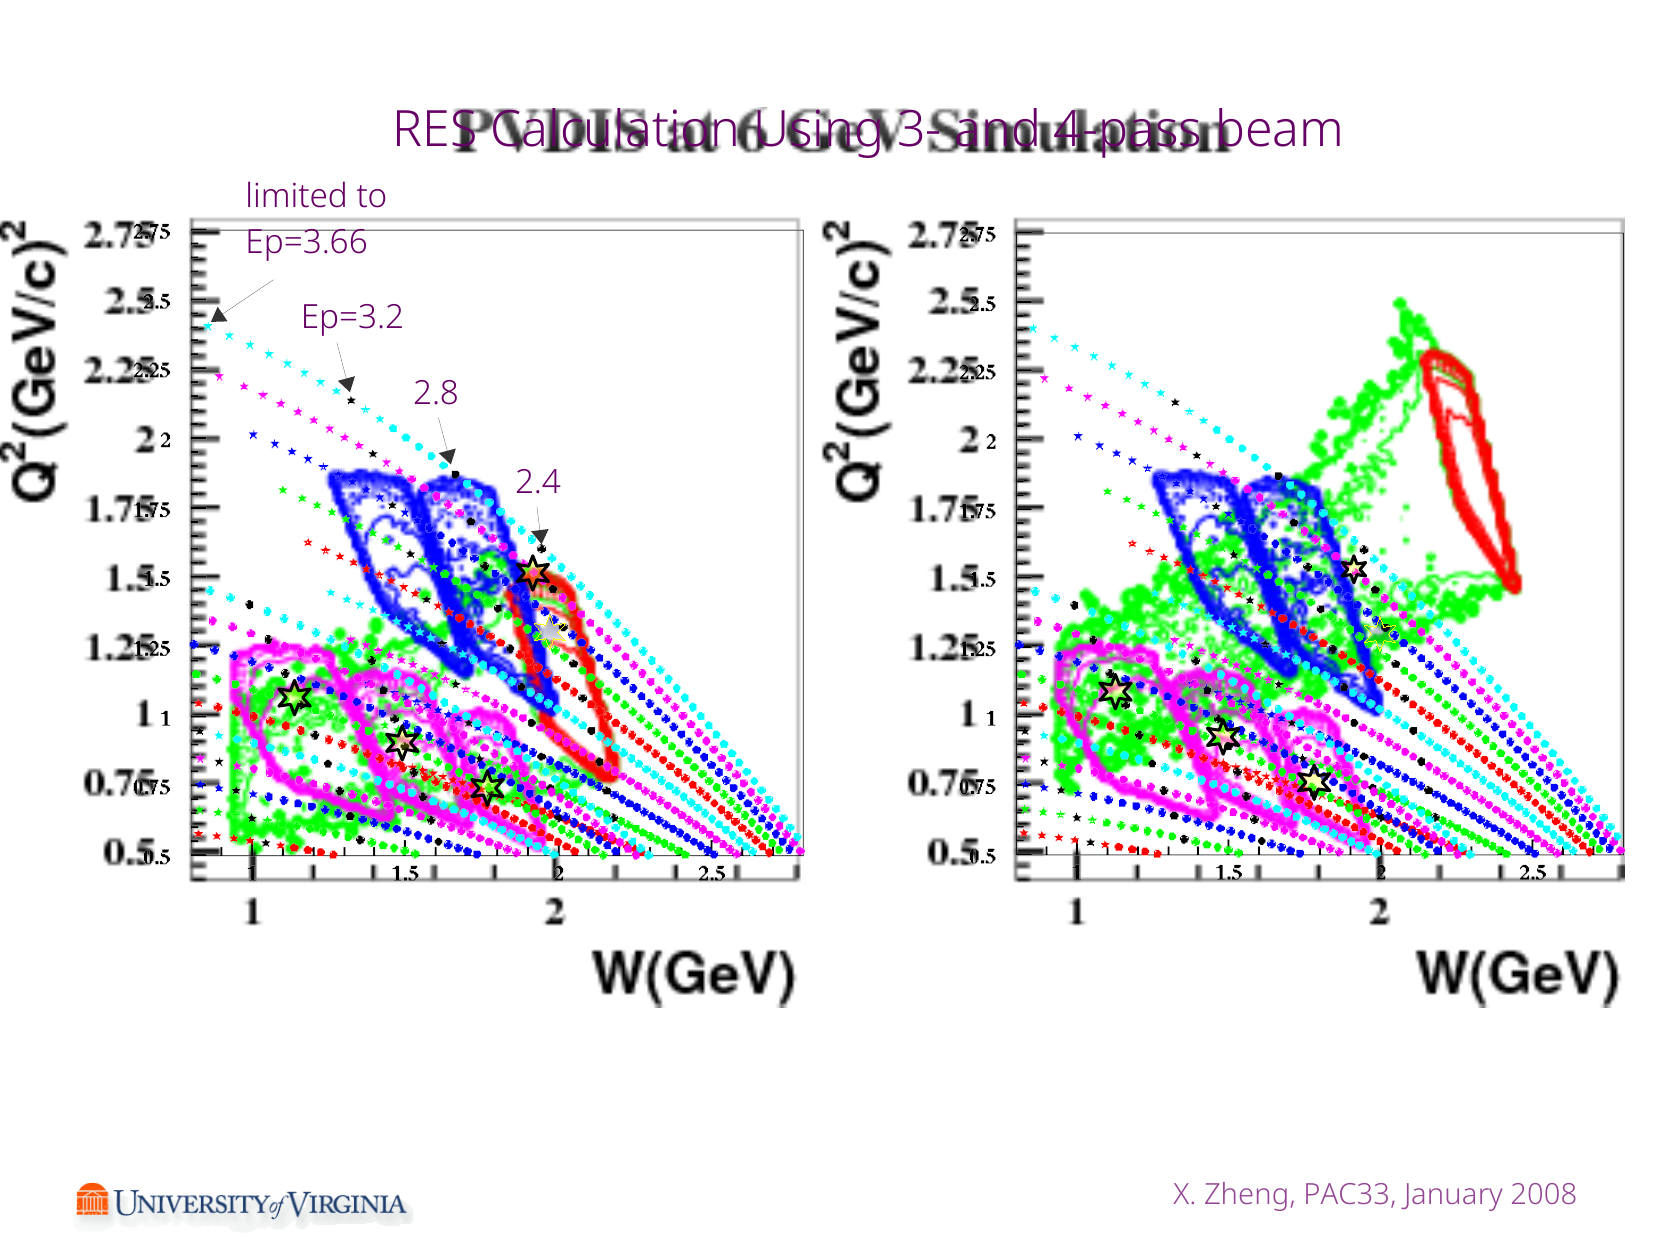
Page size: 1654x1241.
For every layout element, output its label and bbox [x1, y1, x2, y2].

picture [53, 1165, 427, 1241]
picture [0, 107, 1641, 1008]
